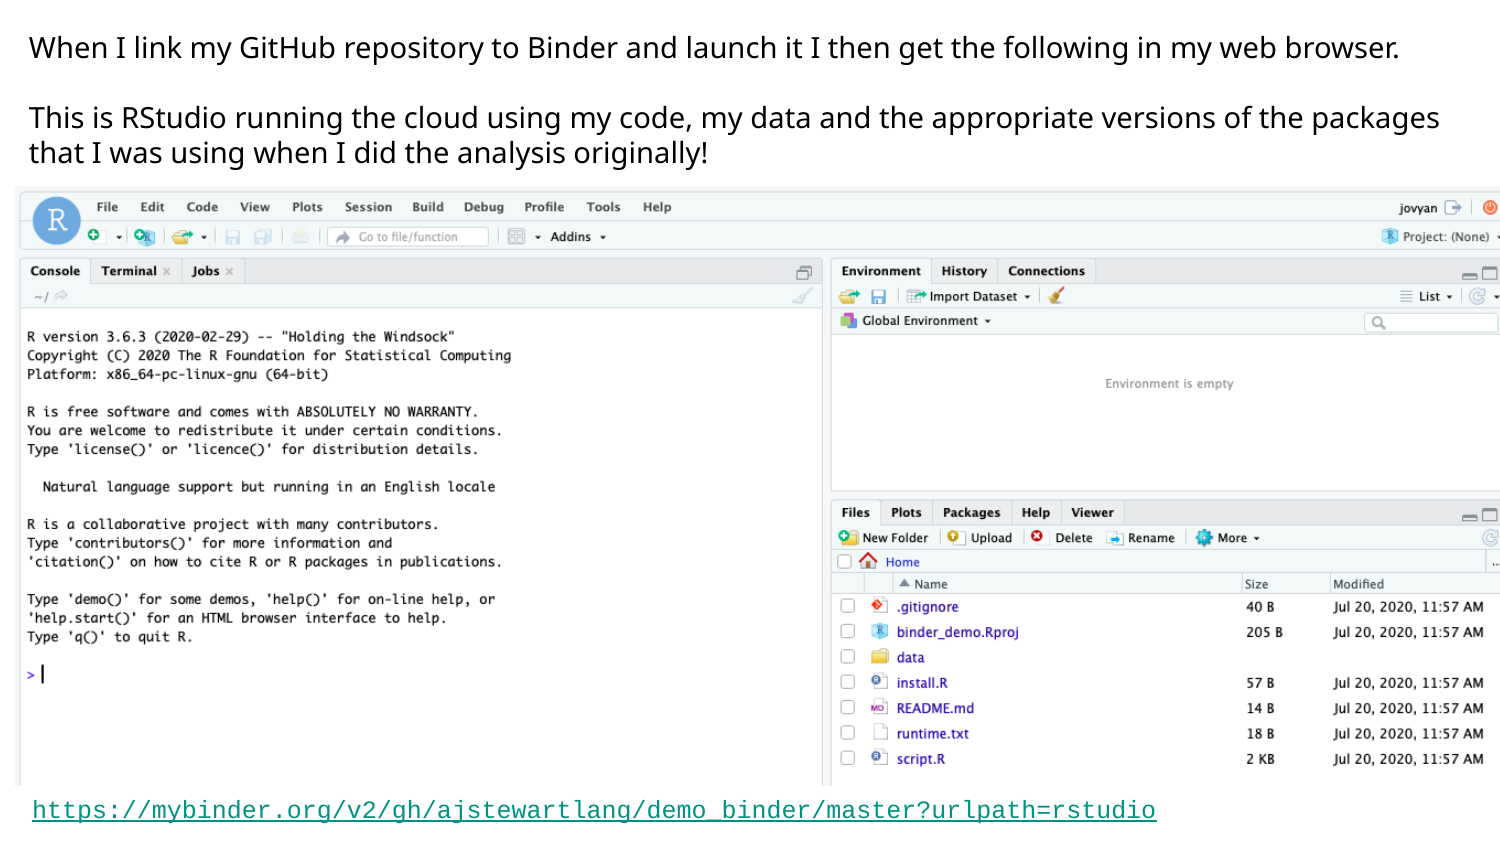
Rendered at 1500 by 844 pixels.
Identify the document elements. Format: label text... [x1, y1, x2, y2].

text_box https://mybinder.org/v2/gh/ajstewartlang/demo_binder/master?urlpath=rstudio [17, 786, 1466, 825]
picture [14, 186, 1500, 786]
text_box When I link my GitHub repository to Binder and launch it I then get the following in my web browser. This is RStudio running the cloud using my code, my data and the appropriate versions of the packages that I was using when I did the analysis originally! [13, 14, 1485, 263]
